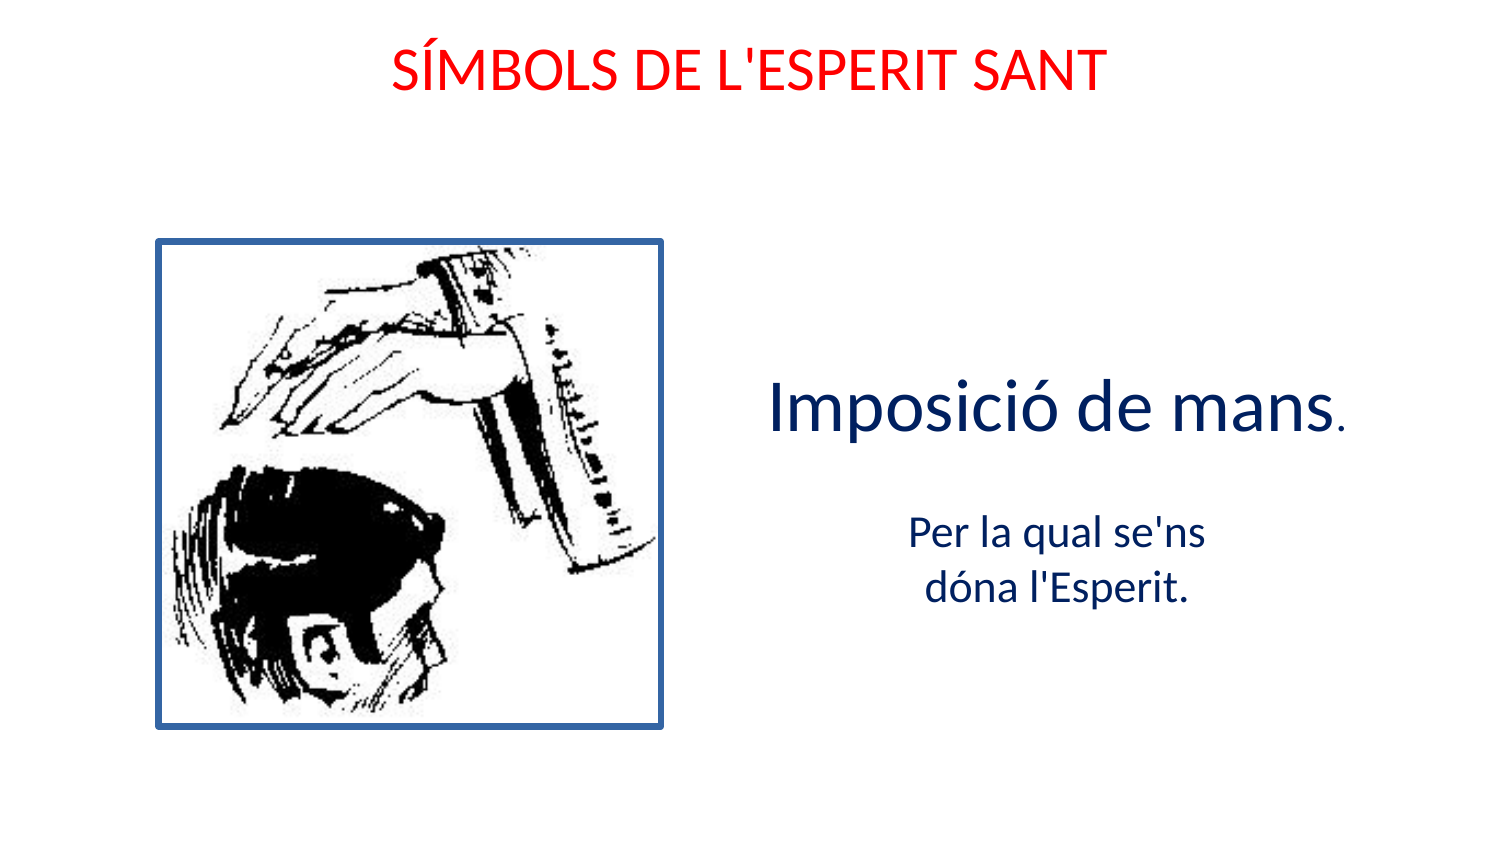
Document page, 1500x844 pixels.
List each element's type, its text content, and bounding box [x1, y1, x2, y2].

text_box SÍMBOLS DE L'ESPERIT SANT [135, 20, 1365, 111]
text_box Imposició de mans. Per la qual se'ns dóna l'Esperit. [673, 349, 1441, 619]
picture [161, 244, 658, 724]
